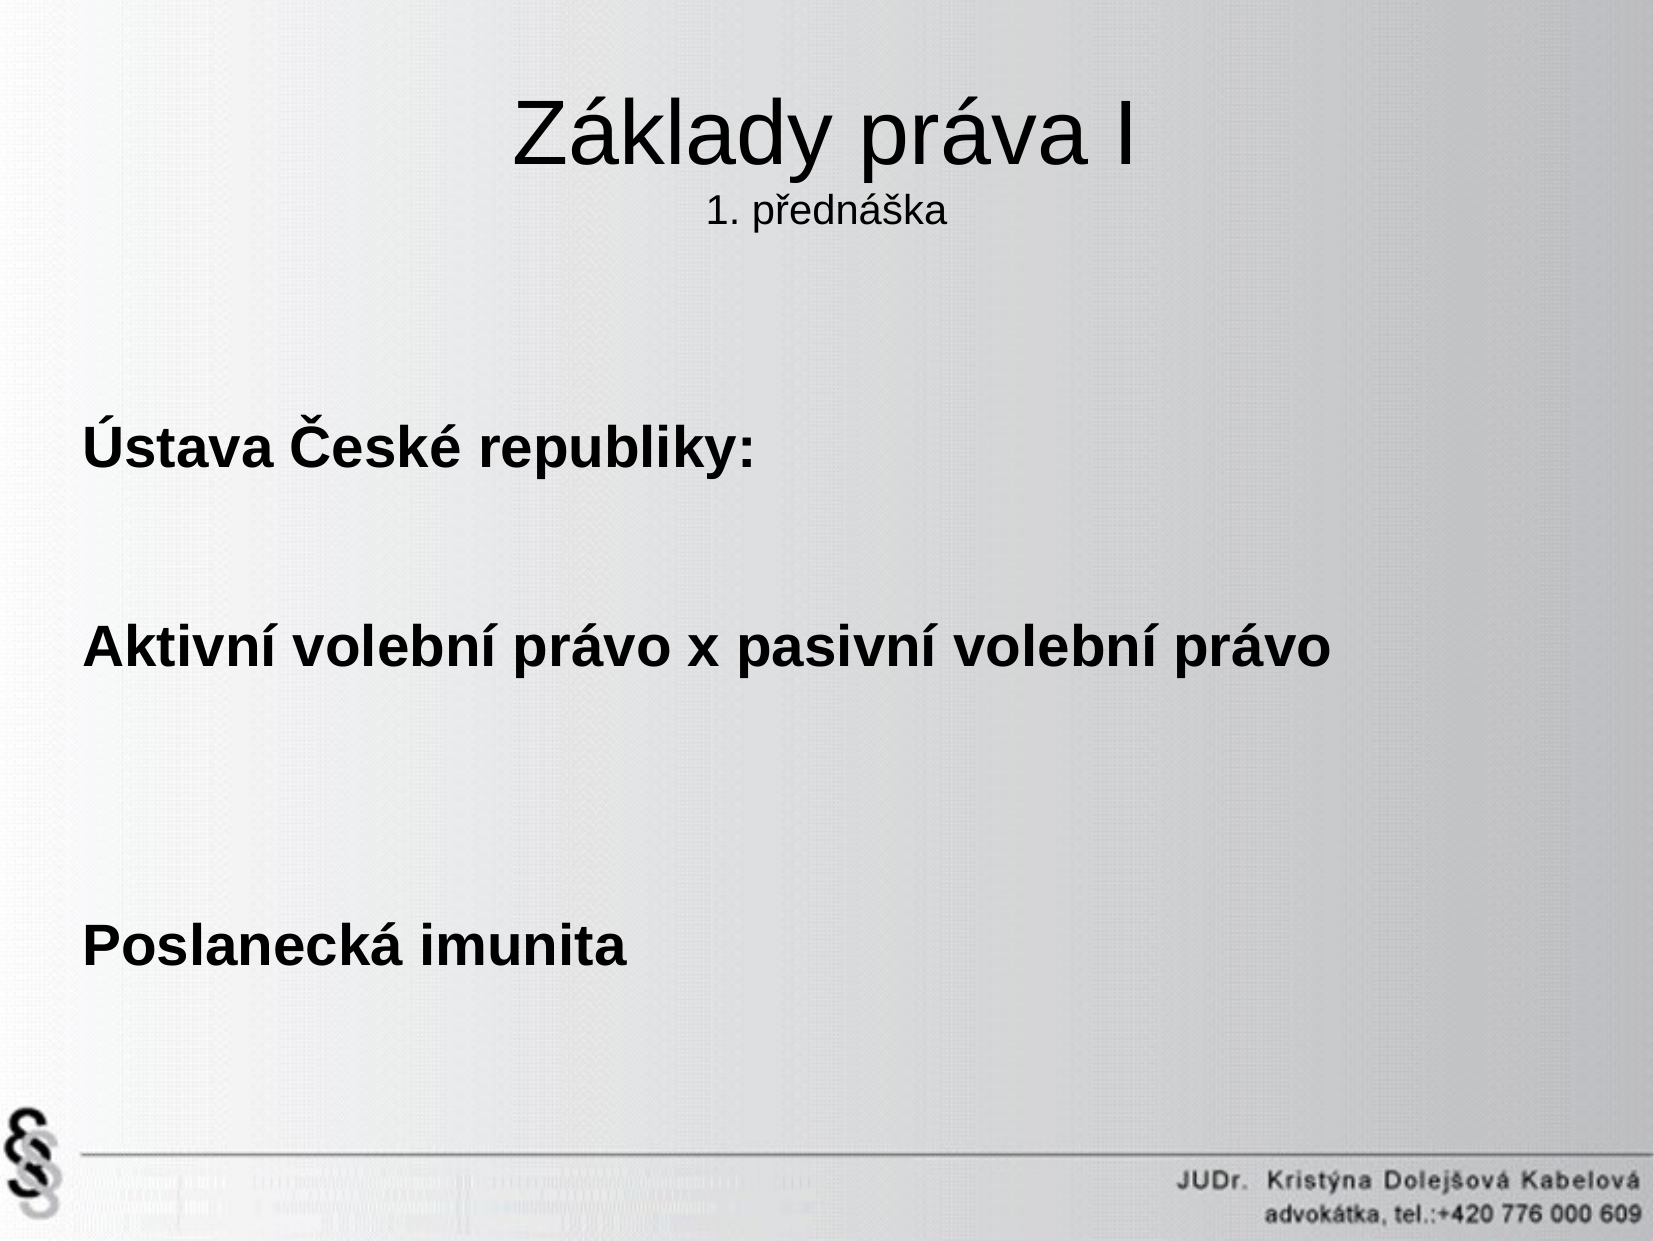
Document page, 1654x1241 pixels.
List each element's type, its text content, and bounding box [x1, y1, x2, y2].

text_box Ústava České republiky: Aktivní volební právo x pasivní volební právo Poslanecká imunita [82, 290, 1571, 1010]
picture [0, 0, 1654, 1241]
text_box Základy práva I 1. přednáška [82, 49, 1571, 257]
